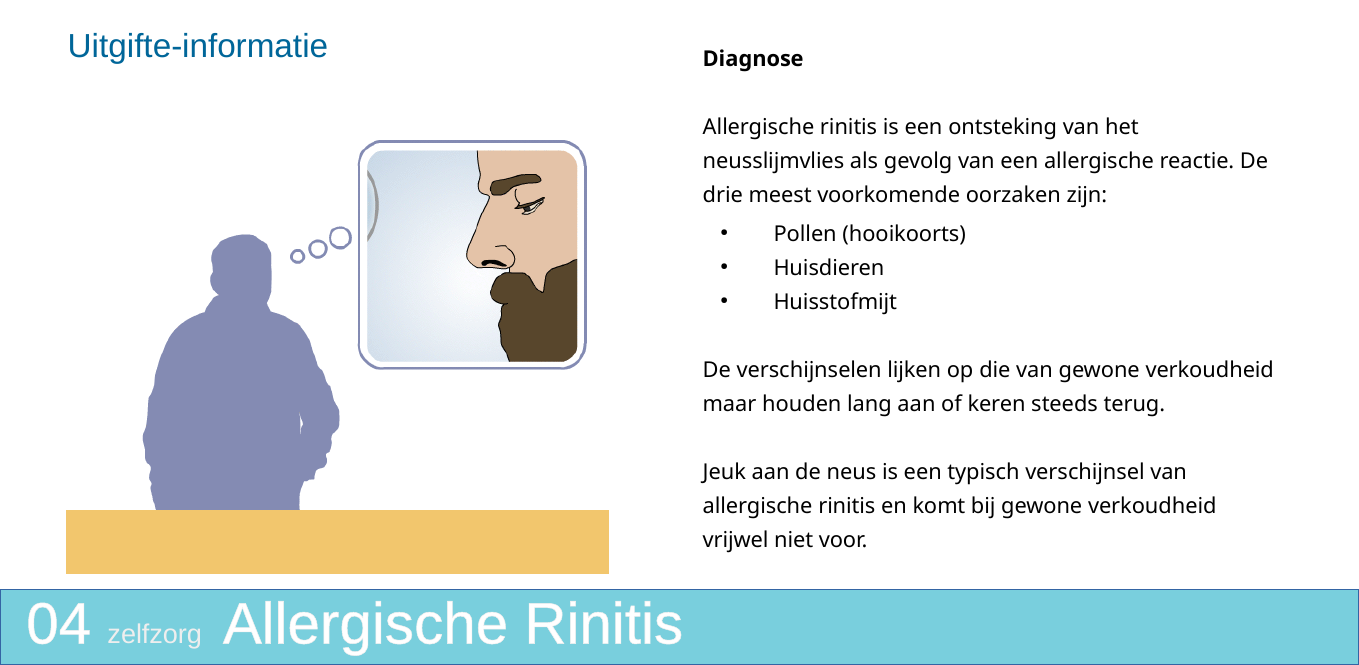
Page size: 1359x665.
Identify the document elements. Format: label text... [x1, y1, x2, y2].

title 04 zelfzorg Allergische Rinitis [26, 590, 958, 665]
text_box [0, 589, 1359, 665]
title Uitgifte-informatie [67, 27, 1291, 101]
list Diagnose Allergische rinitis is een ontsteking van het neusslijmvlies als gevolg van een allergische reactie. De drie meest voorkomende oorzaken zijn: Pollen (hooikoorts) Huisdieren Huisstofmijt De verschijnselen lijken op die van gewone verkoudheid maar houden lang aan of keren steeds terug. Jeuk aan de neus is een typisch verschijnsel van allergische rinitis en komt bij gewone verkoudheid vrijwel niet voor. [702, 38, 1287, 589]
picture [66, 118, 609, 574]
